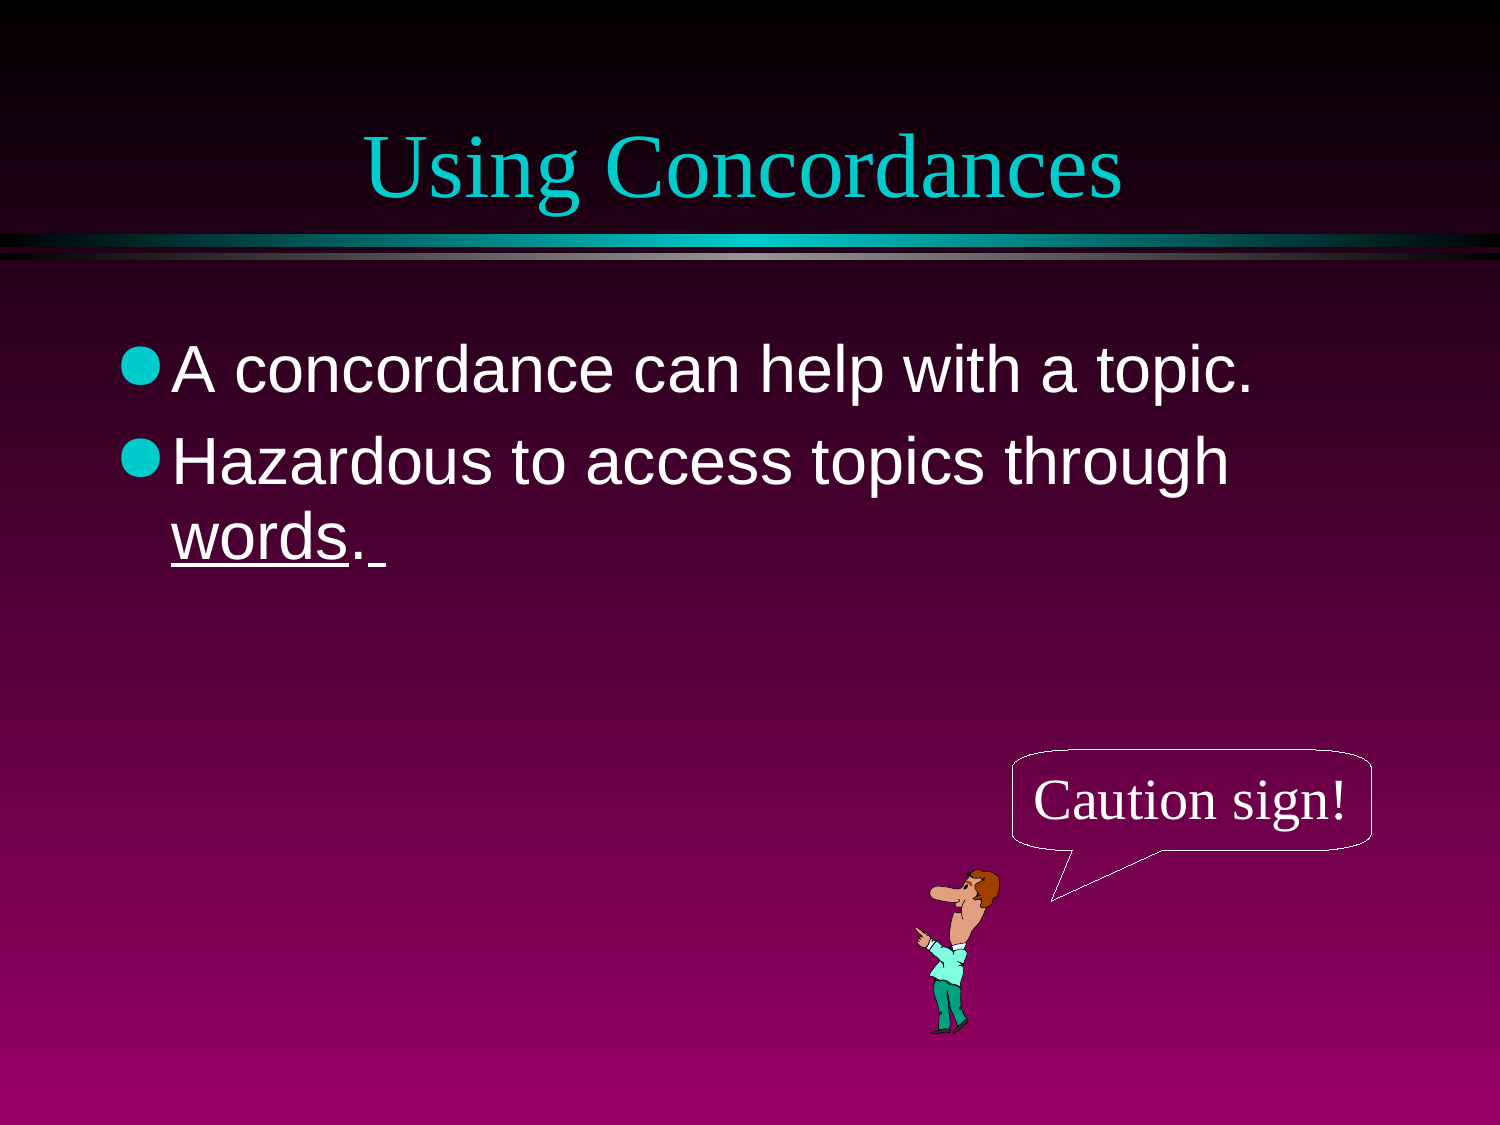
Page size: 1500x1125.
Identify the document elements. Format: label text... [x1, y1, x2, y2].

chart [914, 868, 1001, 1035]
list A concordance can help with a topic. Hazardous to access topics through words. [99, 324, 1388, 1001]
title Using Concordances [99, 37, 1388, 225]
text_box Caution sign! [1012, 749, 1372, 902]
